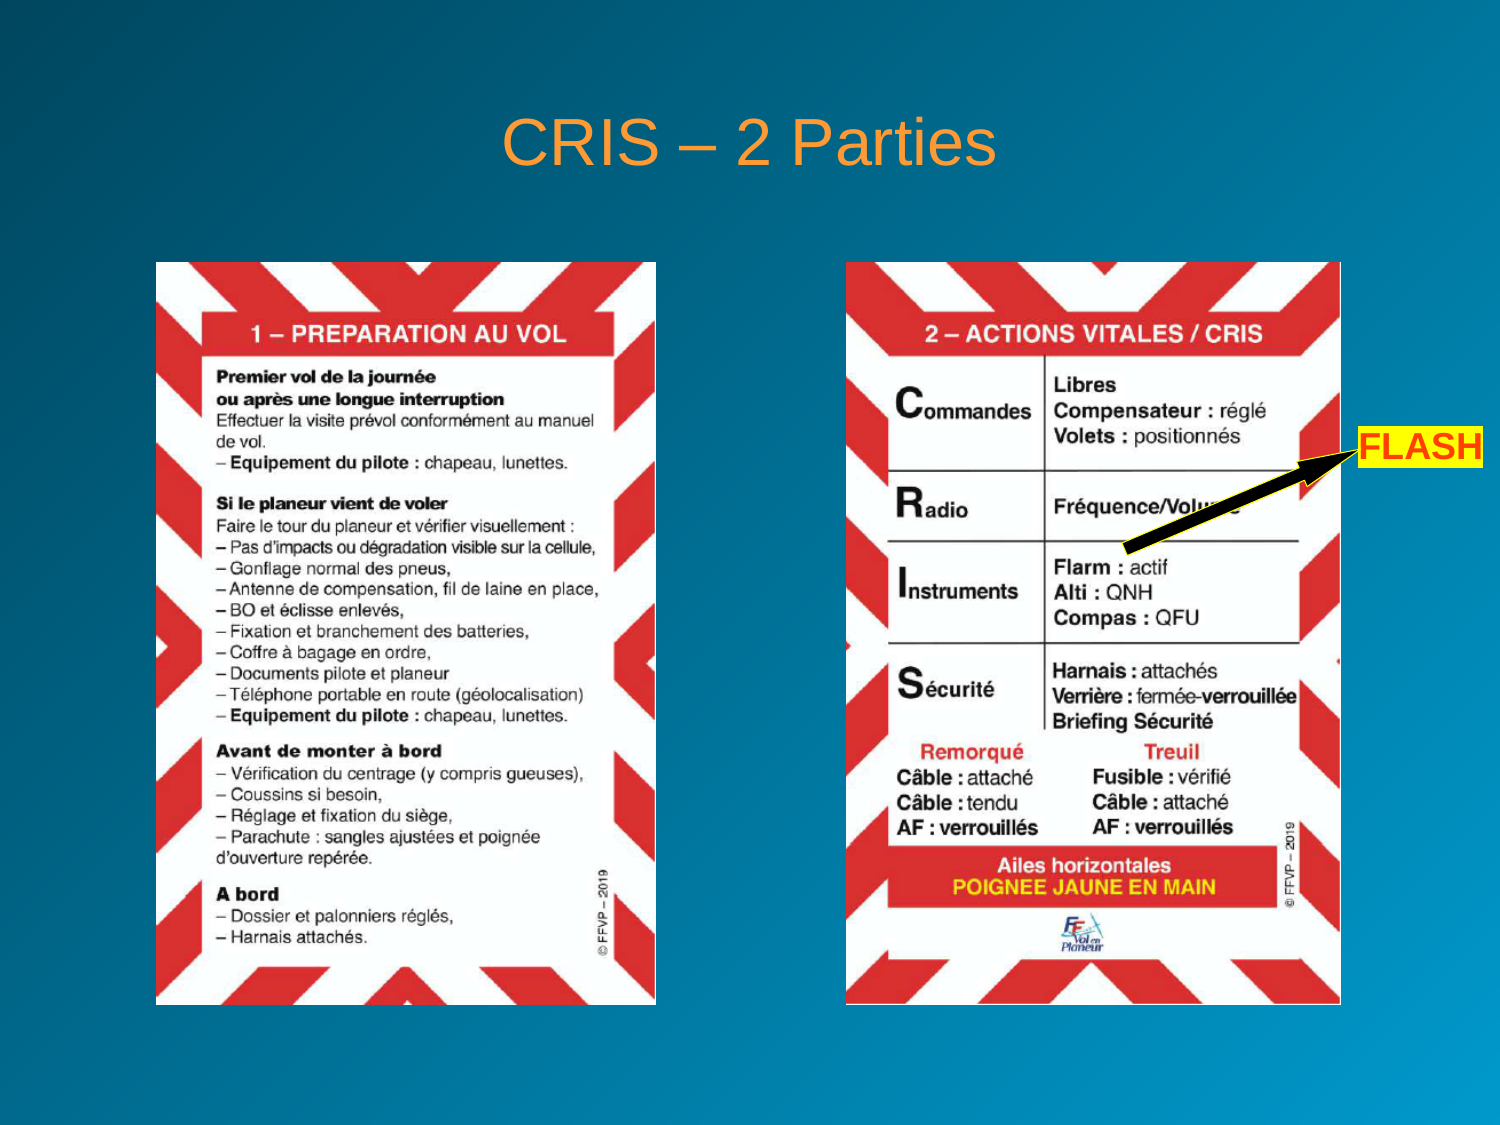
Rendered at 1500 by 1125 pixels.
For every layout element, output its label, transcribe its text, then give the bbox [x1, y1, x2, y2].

picture [157, 263, 655, 1004]
text_box FLASH [1343, 415, 1499, 476]
text_box [1121, 448, 1361, 556]
title CRIS – 2 Parties [75, 45, 1426, 233]
picture [847, 263, 1340, 1004]
